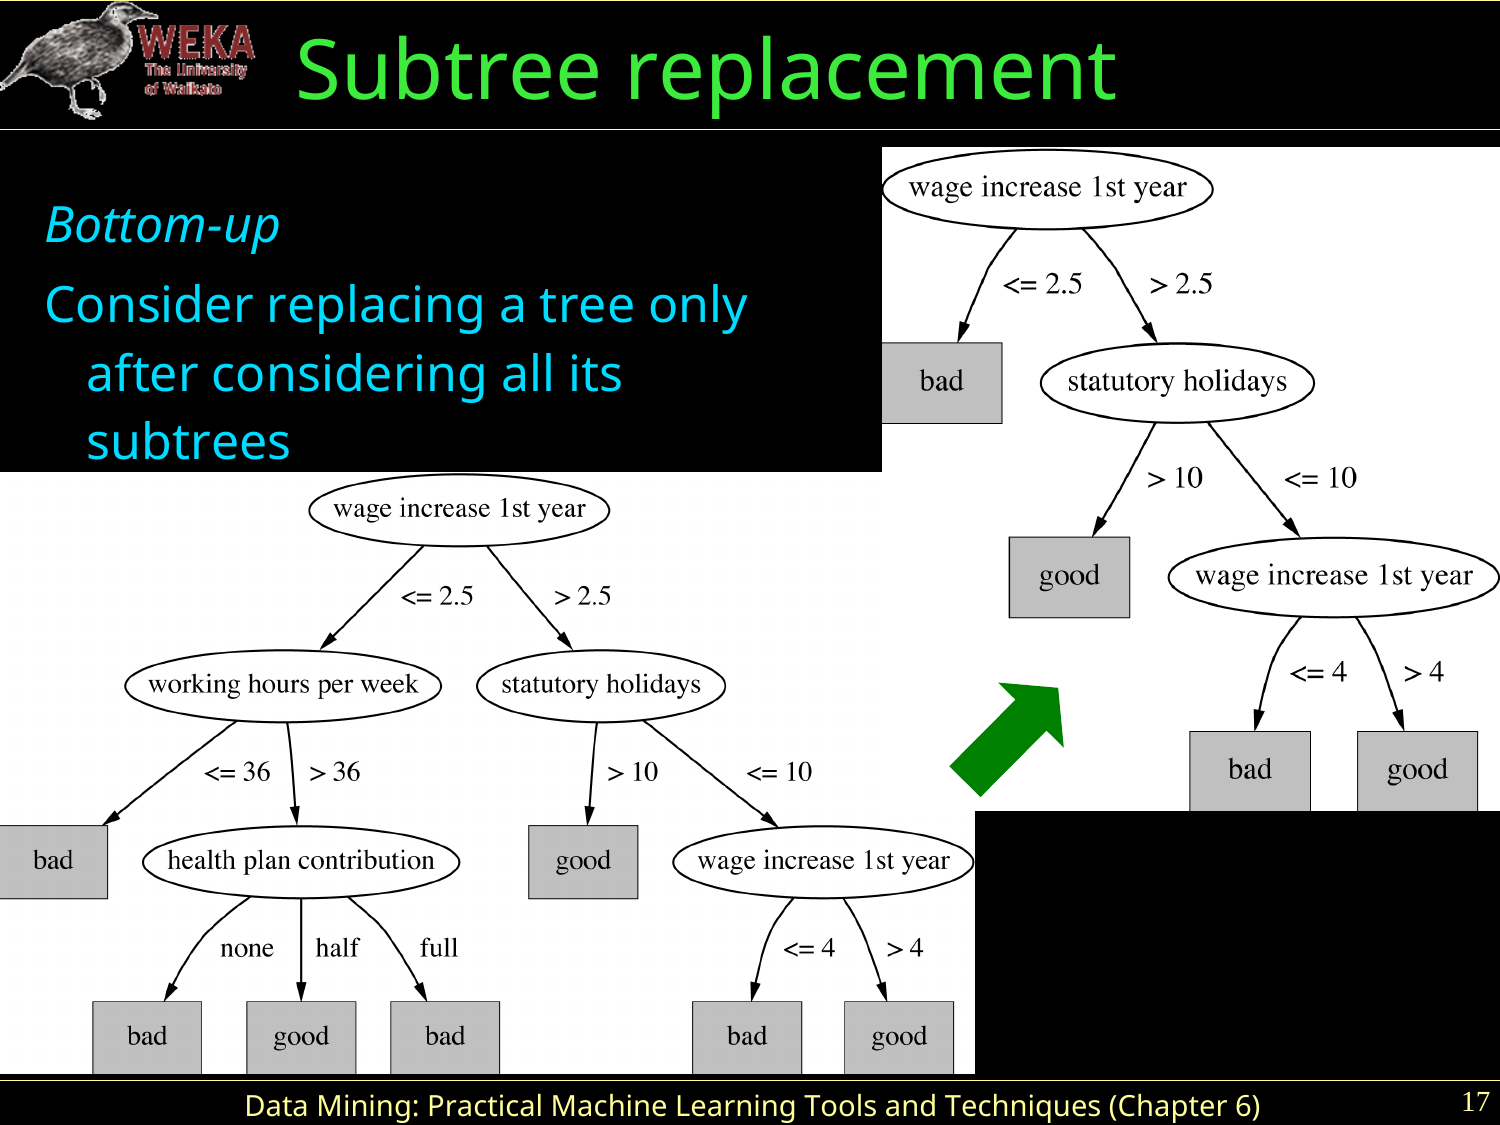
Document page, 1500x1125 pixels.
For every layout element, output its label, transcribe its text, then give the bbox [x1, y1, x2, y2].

text_box [953, 686, 1060, 793]
list Bottom-up Consider replacing a tree only after considering all its subtrees [29, 181, 857, 857]
picture [0, 147, 1500, 1074]
picture [0, 1, 88, 129]
title Subtree replacement [88, 0, 1327, 148]
